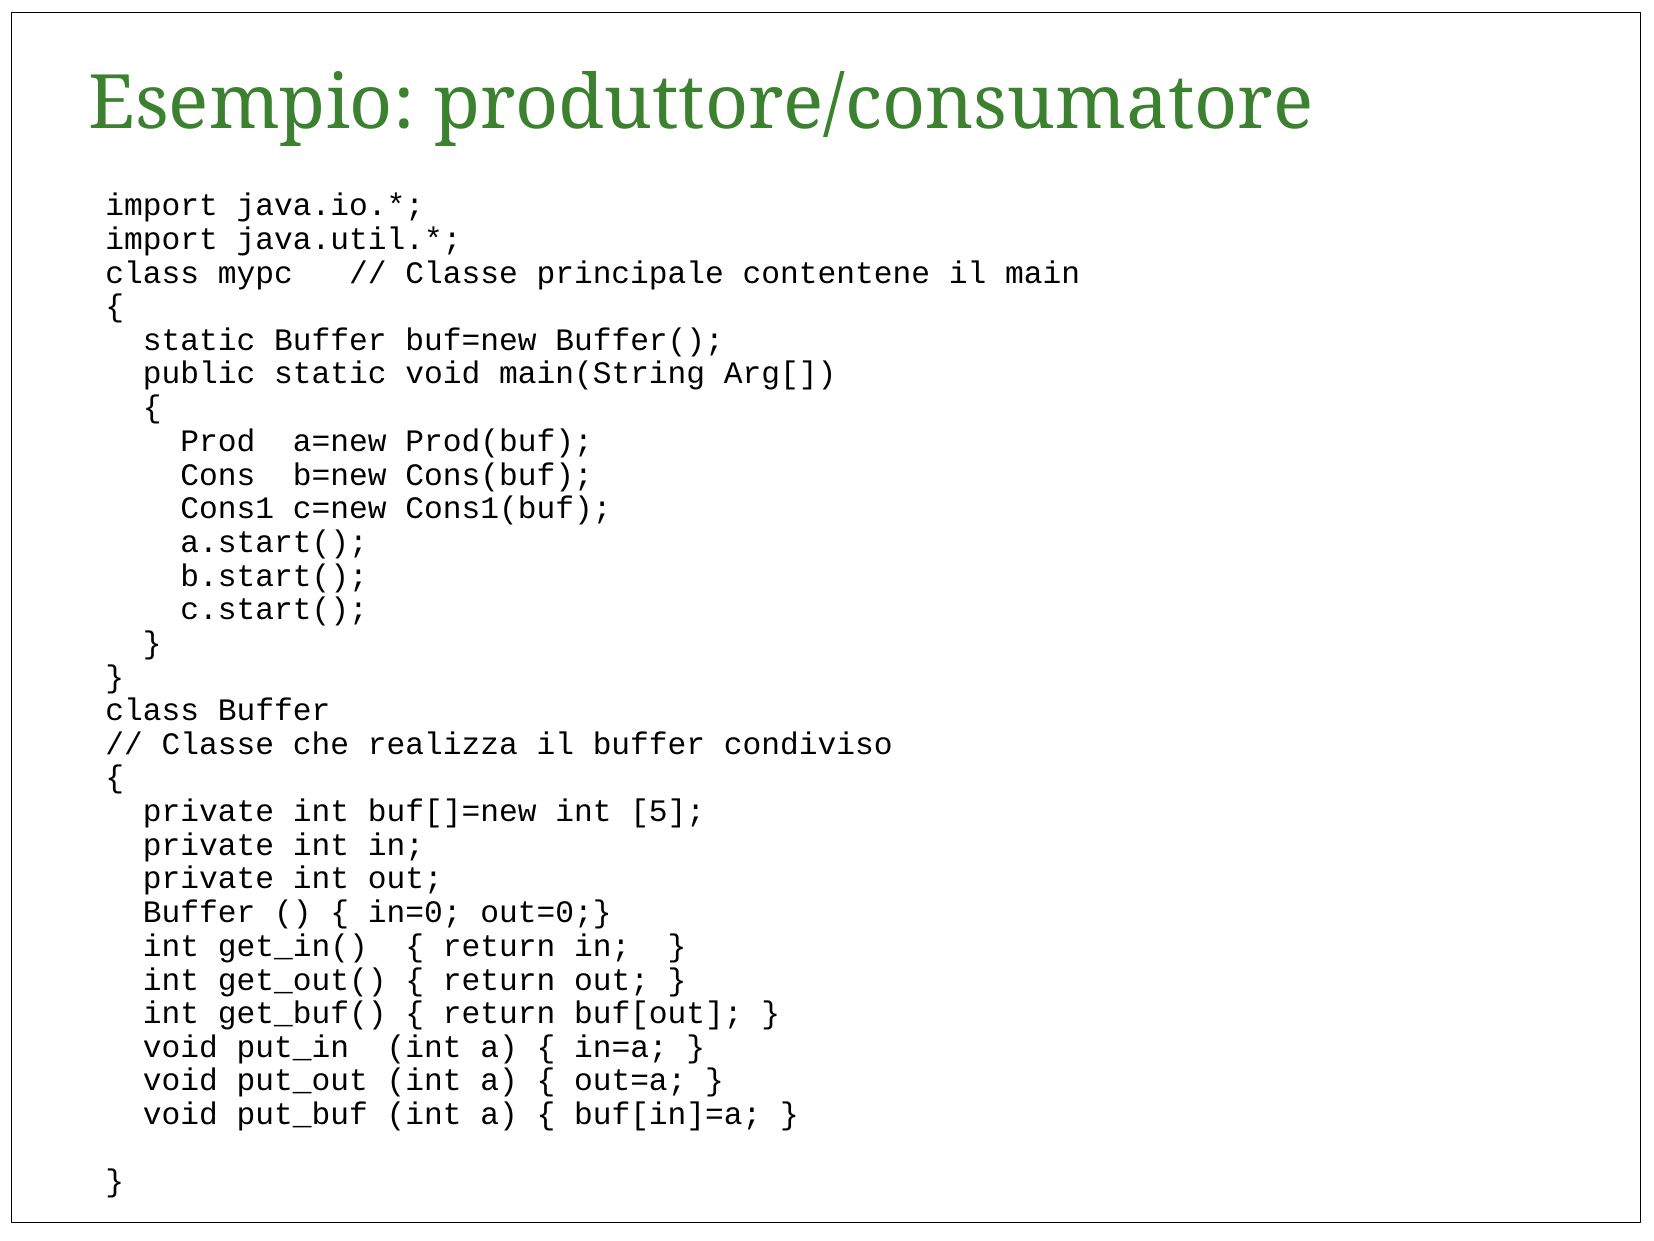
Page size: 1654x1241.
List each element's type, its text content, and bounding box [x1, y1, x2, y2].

text_box Esempio: produttore/consumatore [73, 45, 1627, 252]
text_box import java.io.*; import java.util.*; class mypc // Classe principale contentene il main { static Buffer buf=new Buffer(); public static void main(String Arg[]) { Prod a=new Prod(buf); Cons b=new Cons(buf); Cons1 c=new Cons1(buf); a.start(); b.start(); c.start(); } } class Buffer // Classe che realizza il buffer condiviso { private int buf[]=new int [5]; private int in; private int out; Buffer () { in=0; out=0;} int get_in() { return in; } int get_out() { return out; } int get_buf() { return buf[out]; } void put_in (int a) { in=a; } void put_out (int a) { out=a; } void put_buf (int a) { buf[in]=a; } } [90, 181, 1549, 1181]
